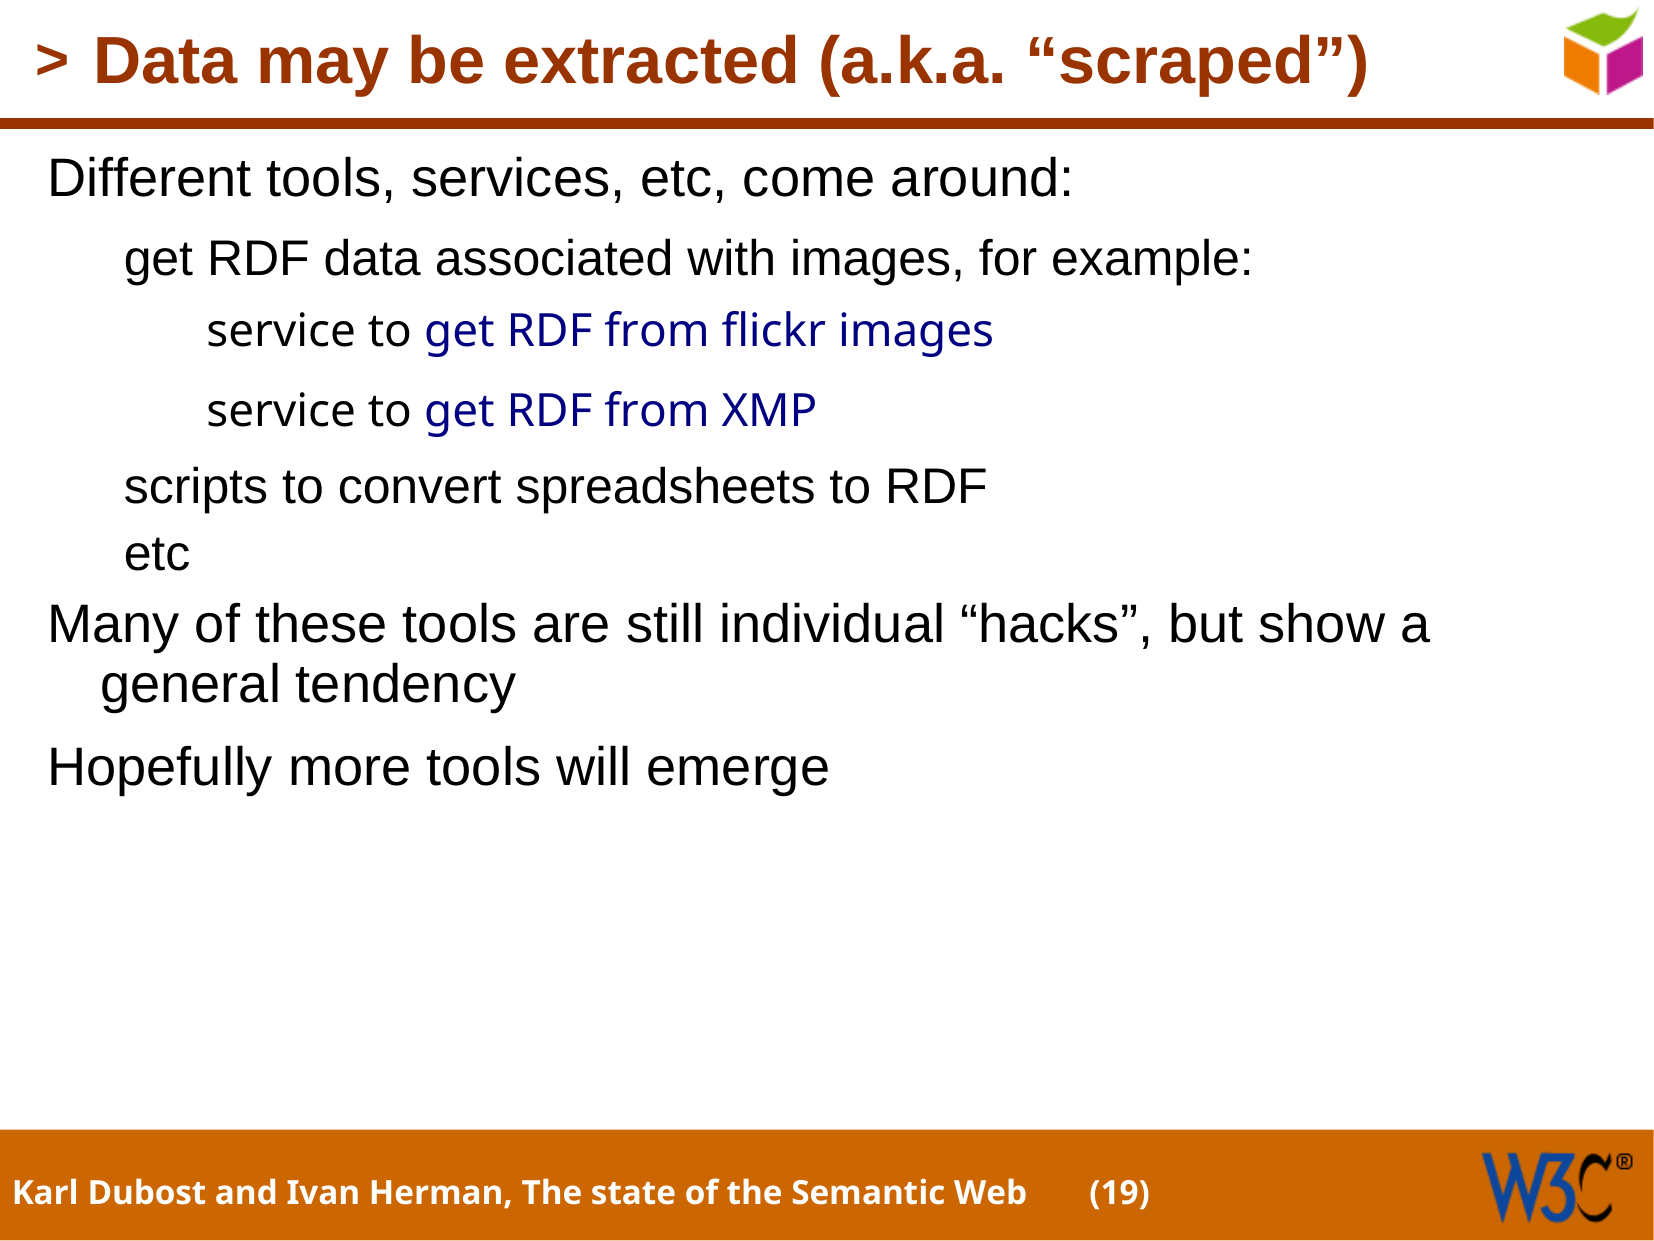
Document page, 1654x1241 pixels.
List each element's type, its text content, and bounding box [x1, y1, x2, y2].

list Different tools, services, etc, come around: get RDF data associated with images, for example: service to get RDF from flickr images service to get RDF from XMP scripts to convert spreadsheets to RDF etc Many of these tools are still individual “hacks”, but show a general tendency Hopefully more tools will emerge [29, 147, 1624, 1119]
picture [1477, 1149, 1639, 1228]
title Data may be extracted (a.k.a. “scraped”) [93, 7, 1493, 111]
picture [1564, 5, 1643, 95]
